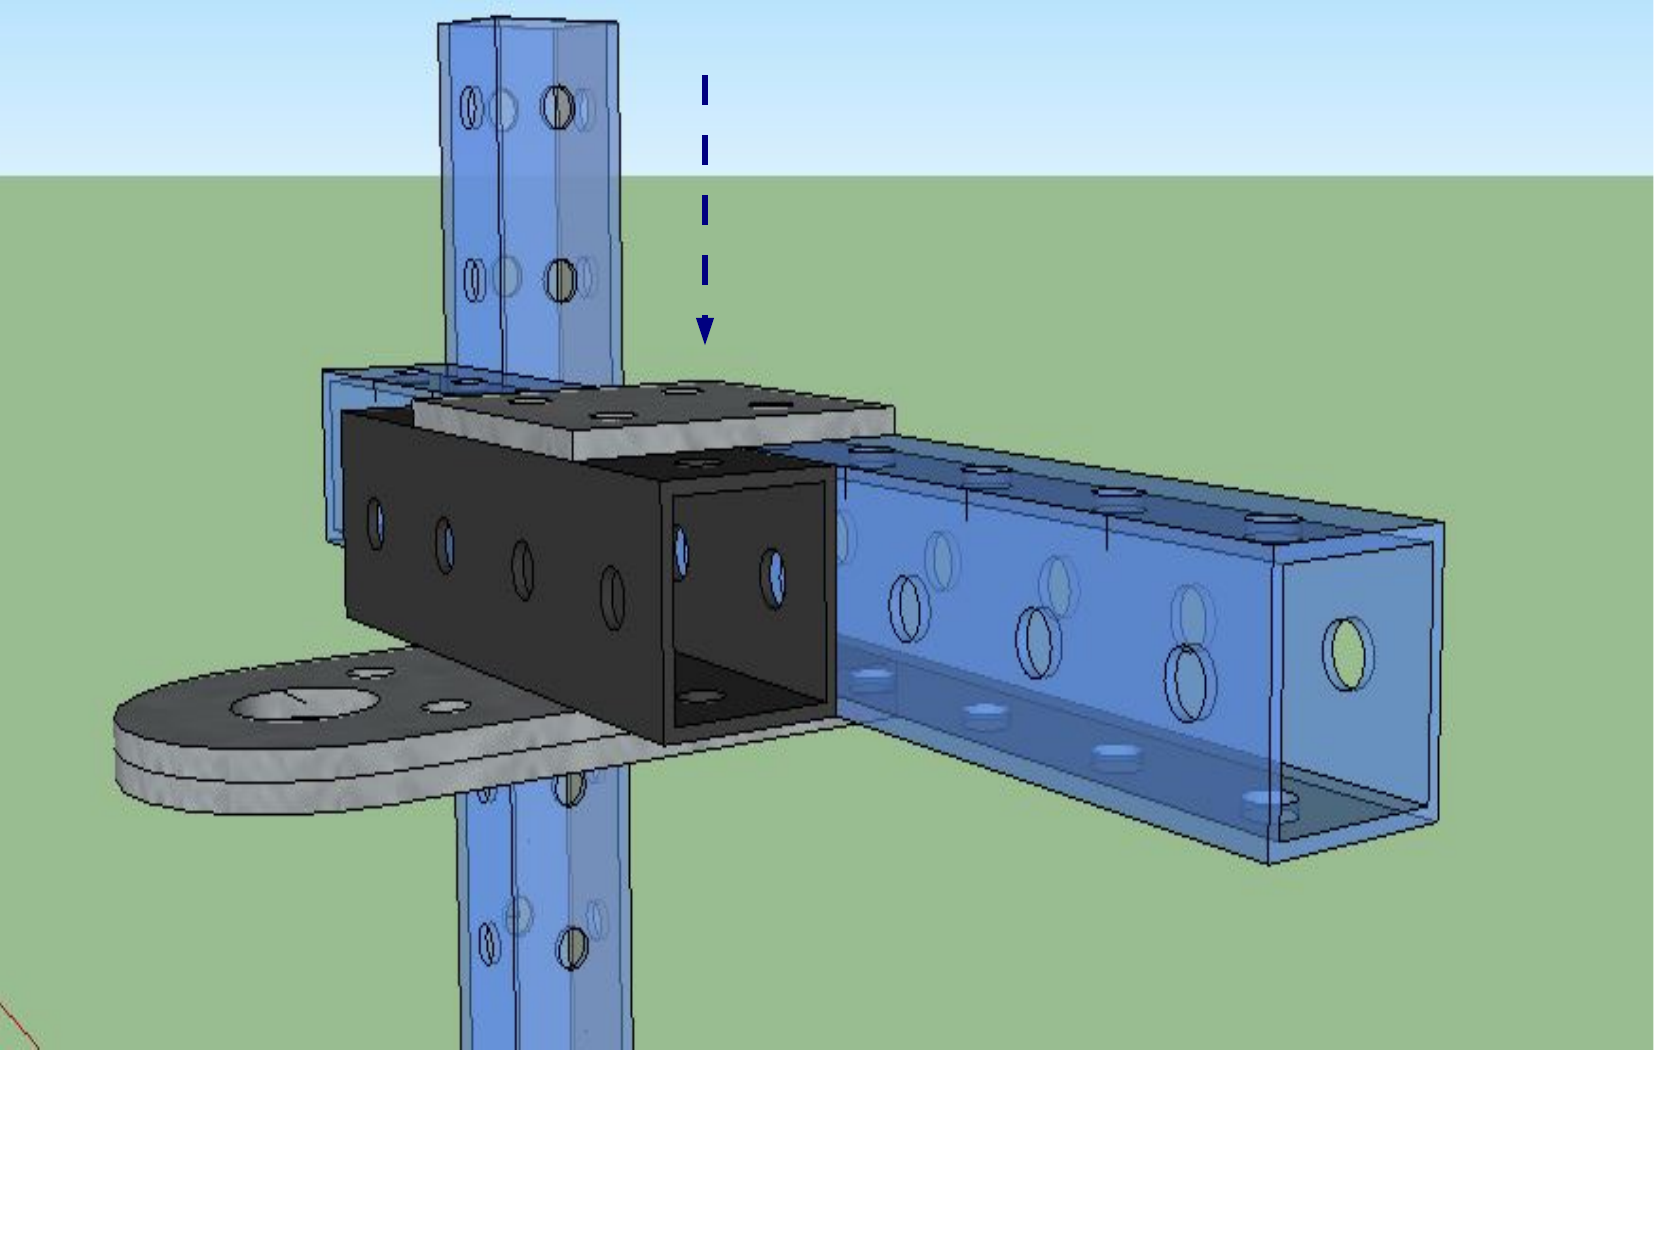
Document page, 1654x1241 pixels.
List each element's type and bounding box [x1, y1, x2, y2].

picture [0, 0, 1654, 1051]
